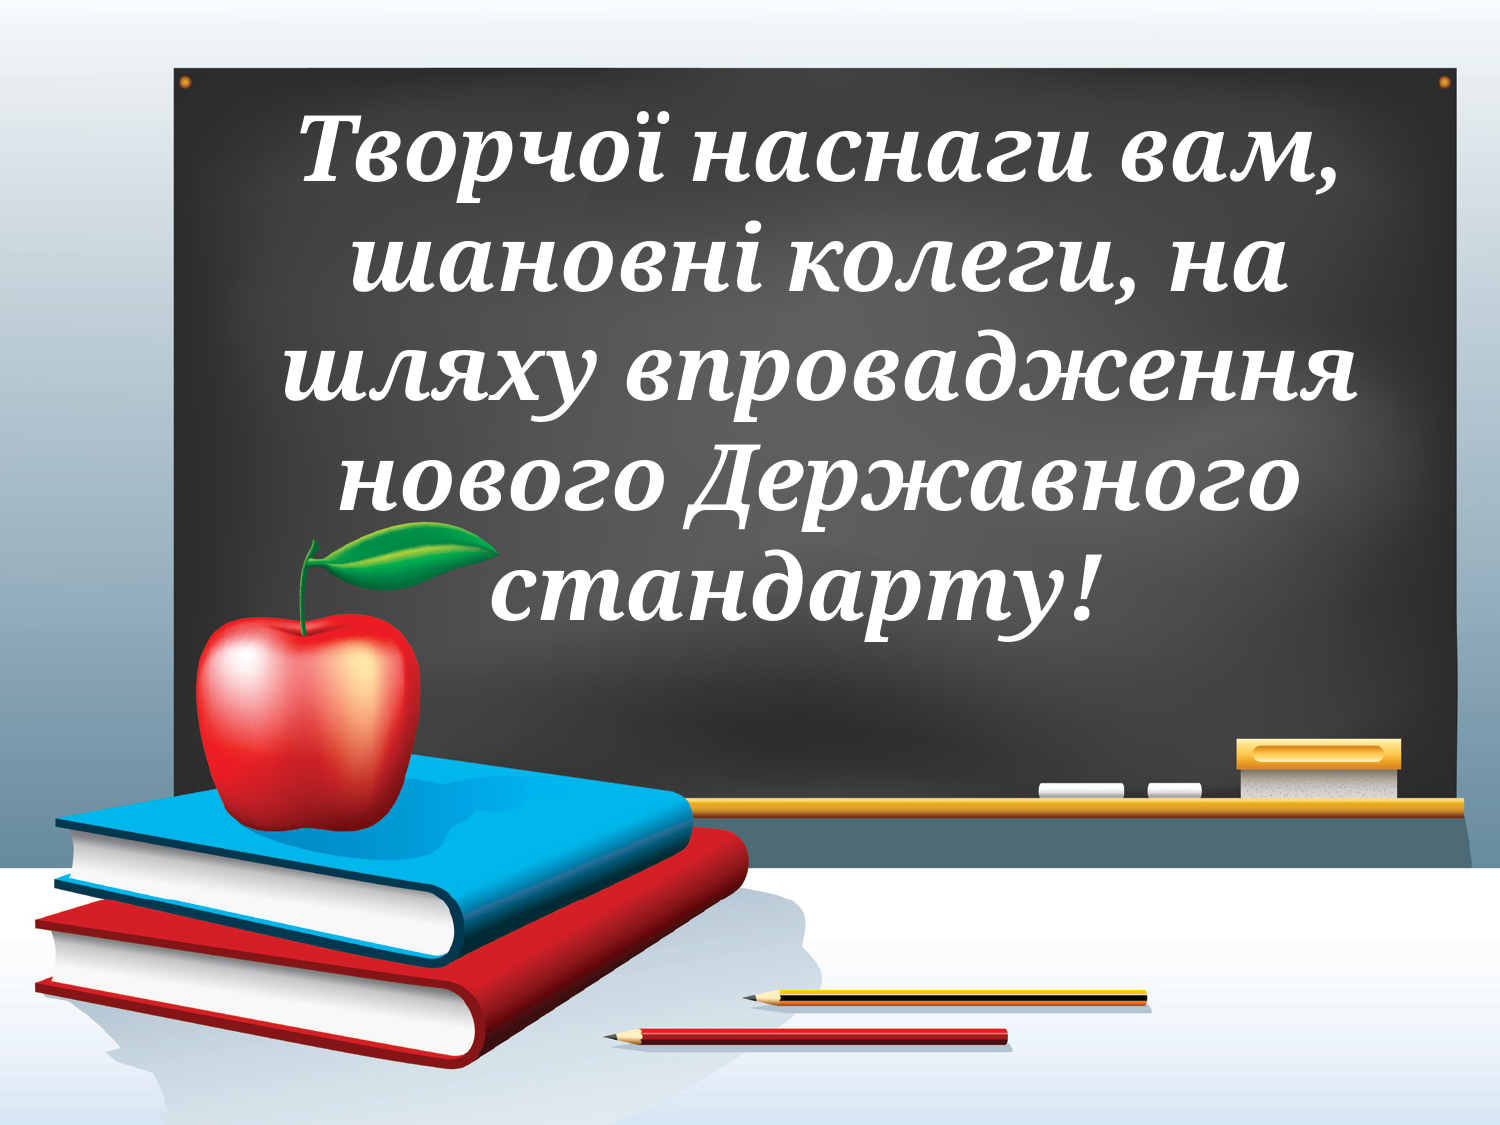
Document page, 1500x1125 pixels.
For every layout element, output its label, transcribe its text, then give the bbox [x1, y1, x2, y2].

text_box Творчої наснаги вам, шановні колеги, на шляху впровадження нового Державного стандарту! [187, 81, 1454, 647]
picture [0, 0, 1500, 1125]
